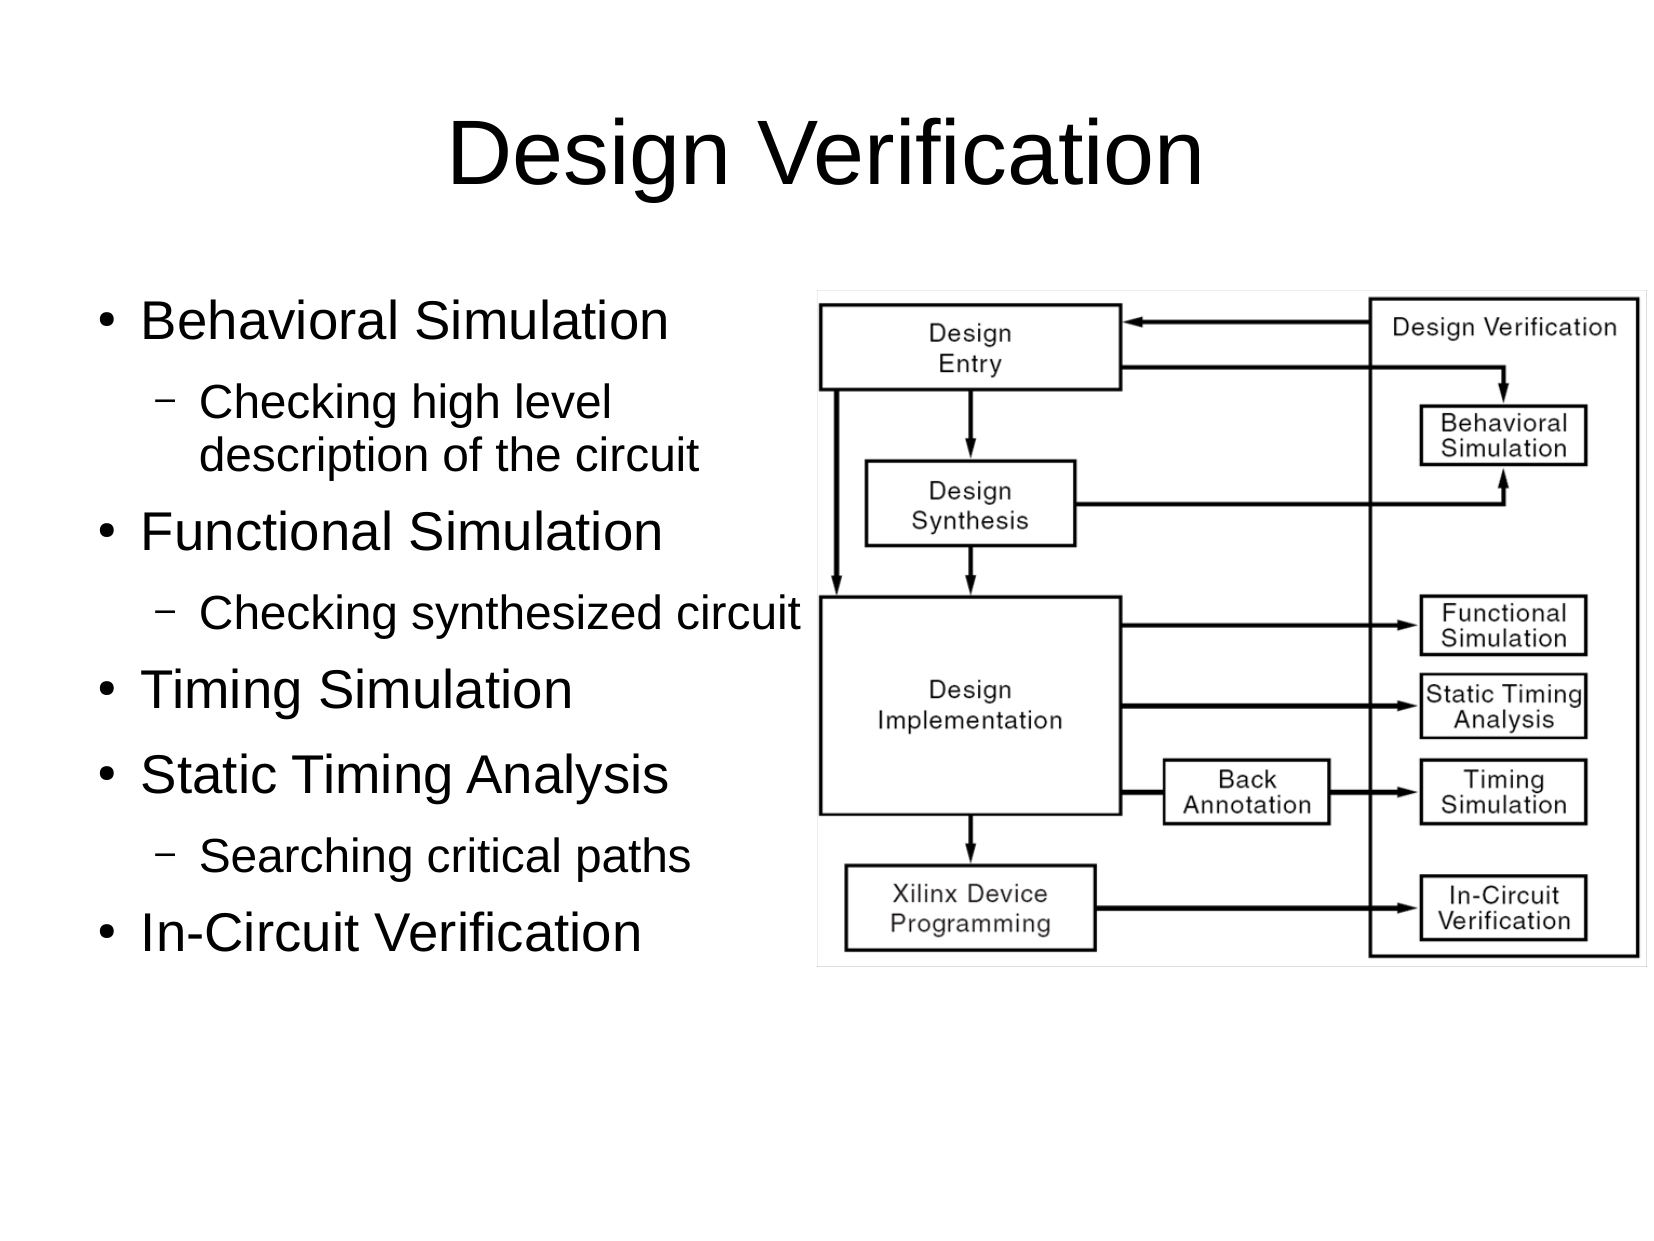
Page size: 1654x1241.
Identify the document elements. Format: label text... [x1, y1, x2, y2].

picture [816, 289, 1648, 968]
title Design Verification [82, 49, 1571, 257]
list Behavioral Simulation Checking high level description of the circuit Functional Simulation Checking synthesized circuit Timing Simulation Static Timing Analysis Searching critical paths In-Circuit Verification [82, 290, 809, 1010]
